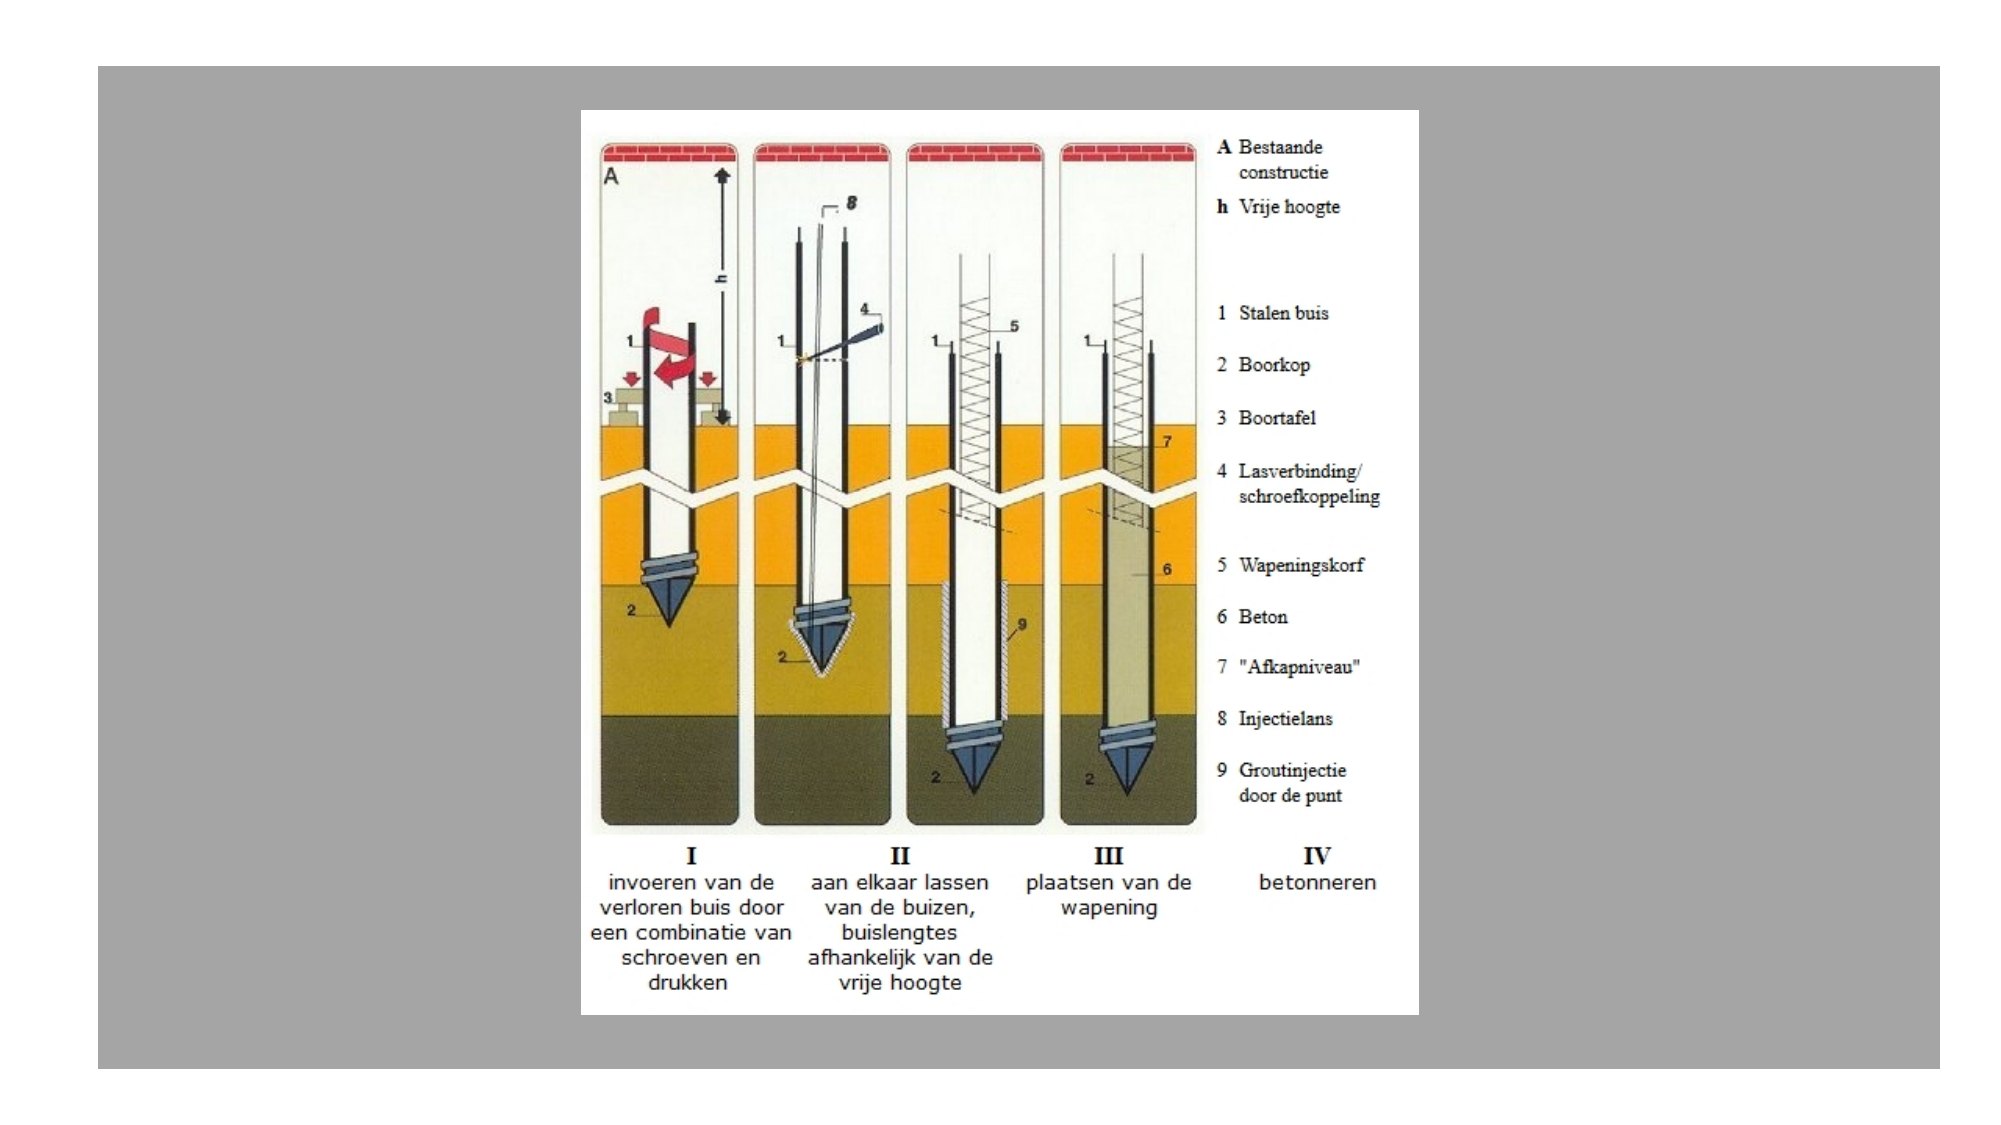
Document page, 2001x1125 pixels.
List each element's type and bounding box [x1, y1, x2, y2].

picture [581, 110, 1419, 1015]
text_box [96, 64, 1941, 1070]
